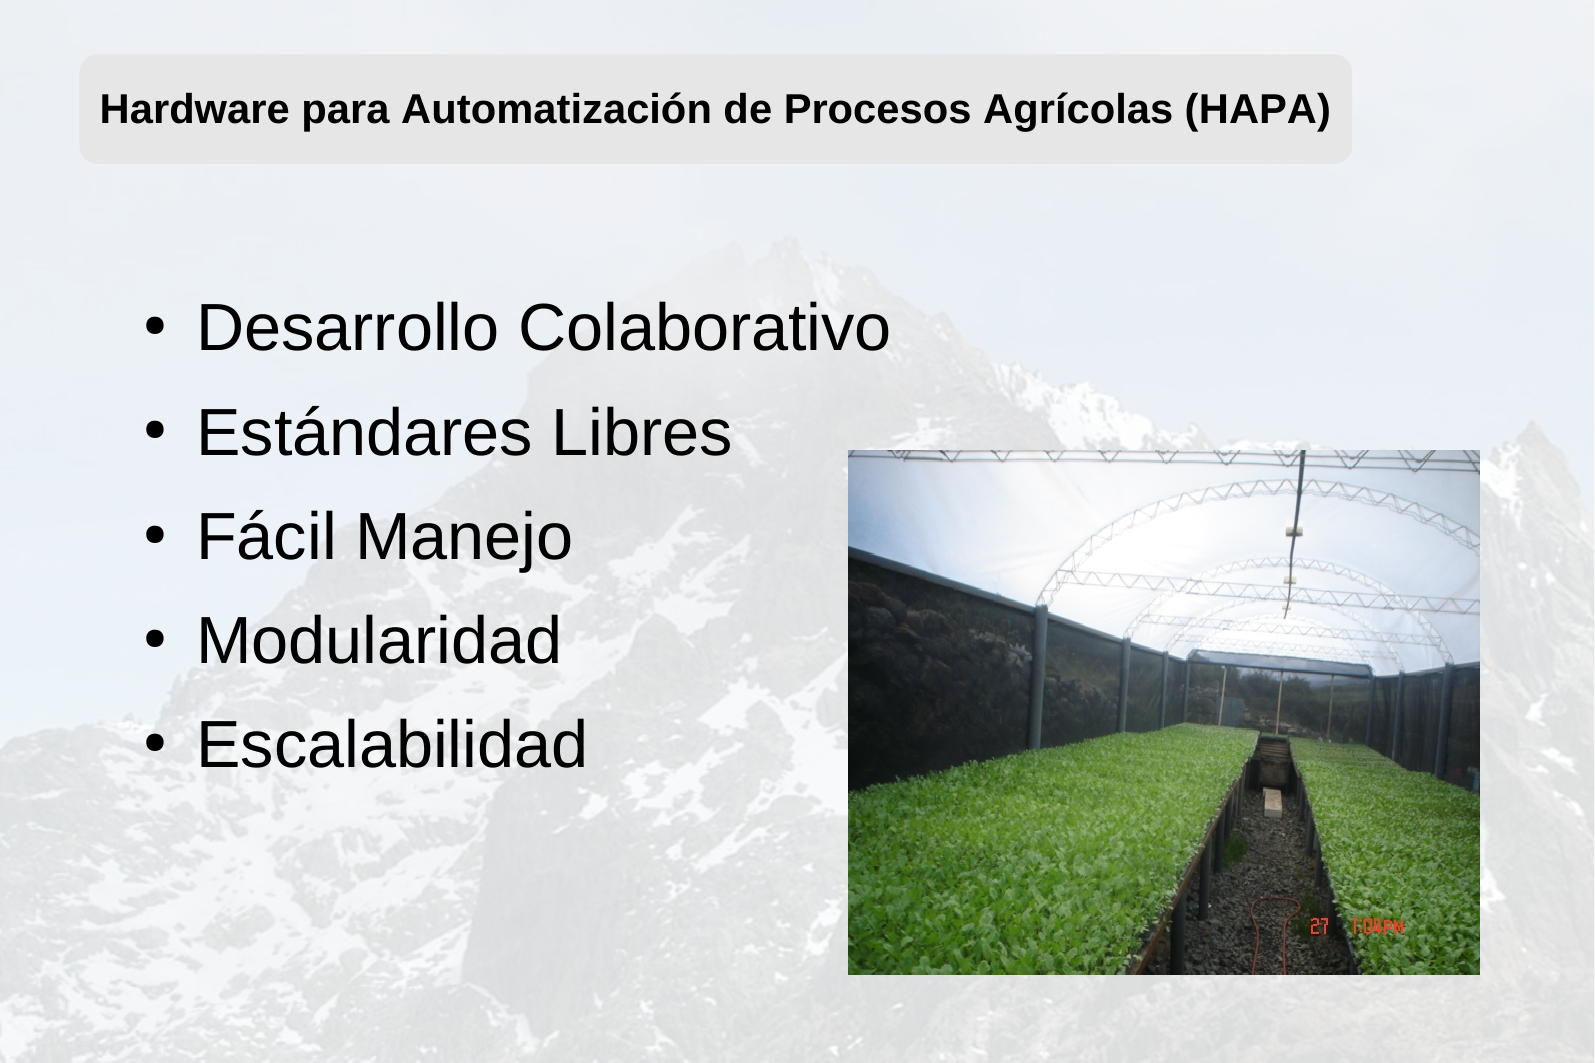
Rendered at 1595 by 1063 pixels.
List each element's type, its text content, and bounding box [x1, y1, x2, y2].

list Desarrollo Colaborativo Estándares Libres Fácil Manejo Modularidad Escalabilidad [125, 290, 1109, 937]
picture [848, 450, 1480, 975]
text_box Hardware para Automatización de Procesos Agrícolas (HAPA) [79, 54, 1353, 164]
